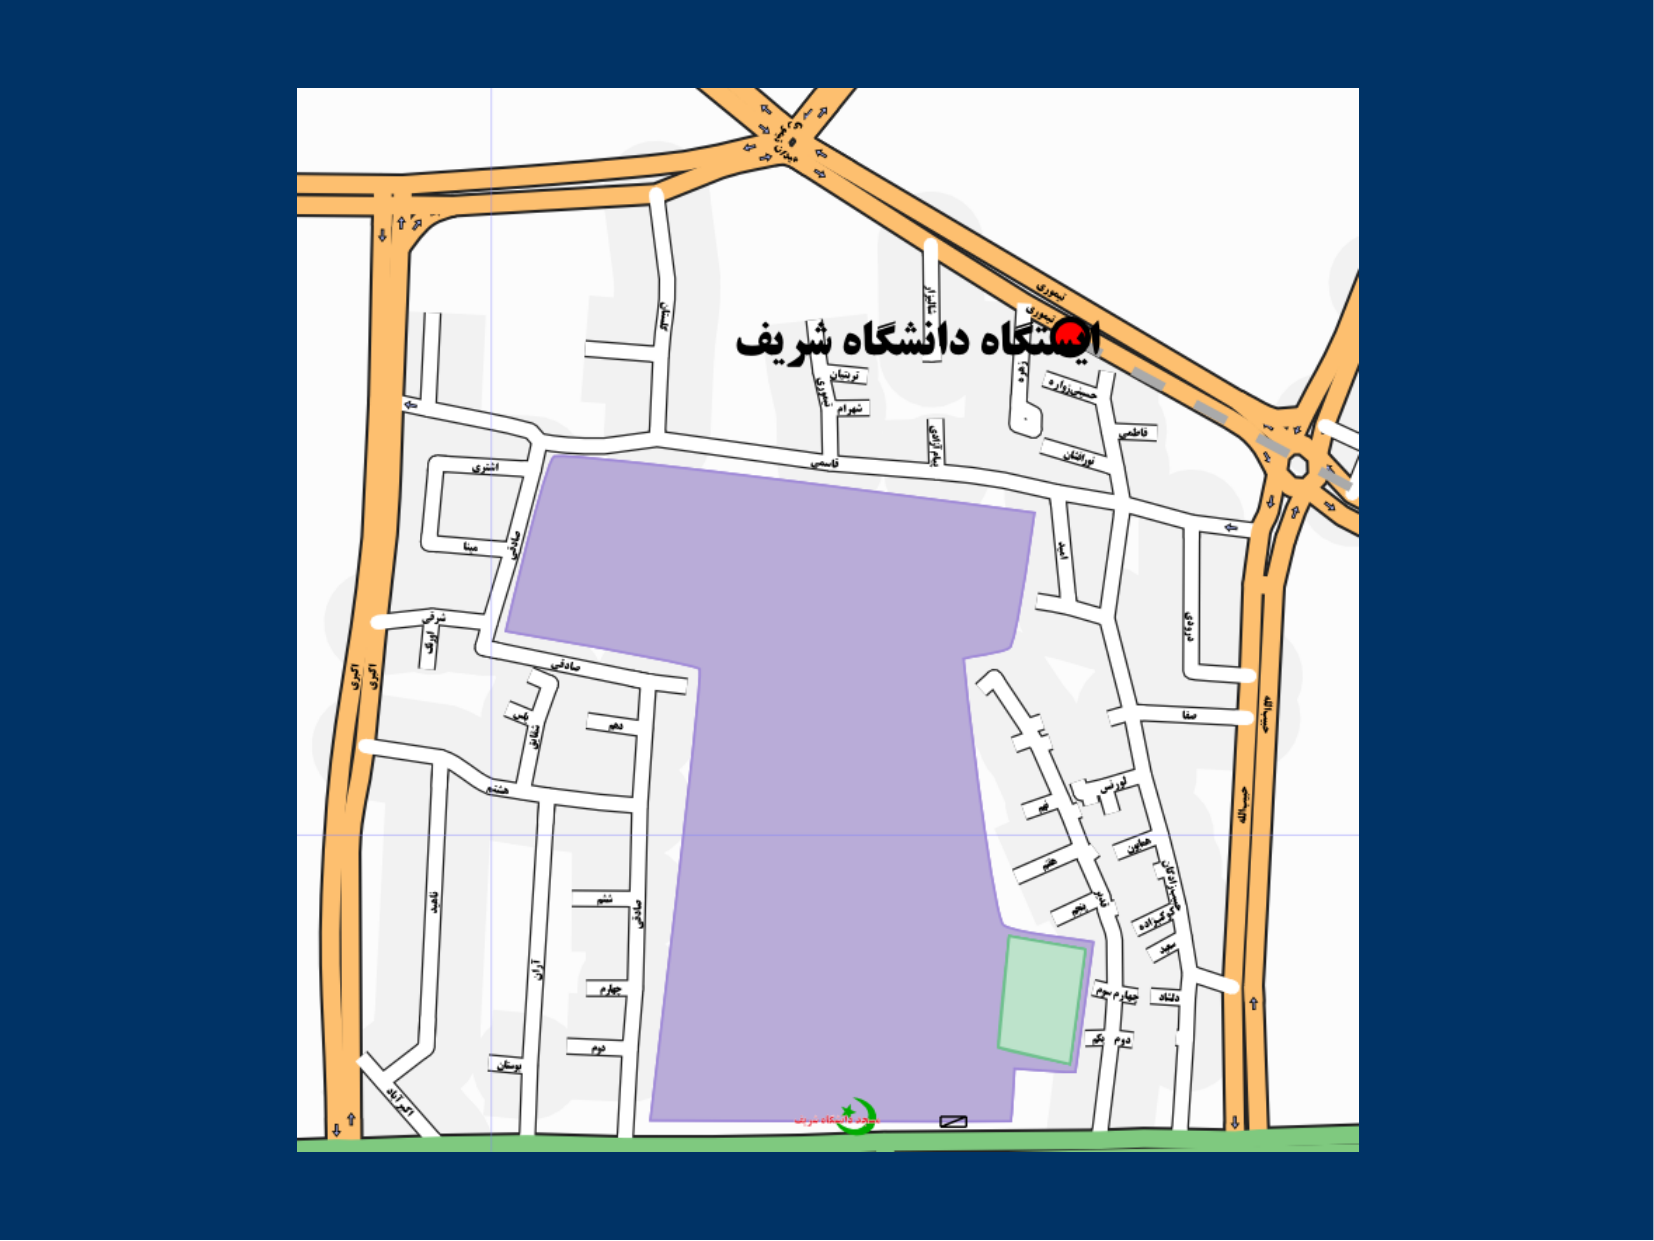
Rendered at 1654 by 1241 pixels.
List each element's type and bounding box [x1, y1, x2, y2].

picture [297, 88, 1359, 1152]
